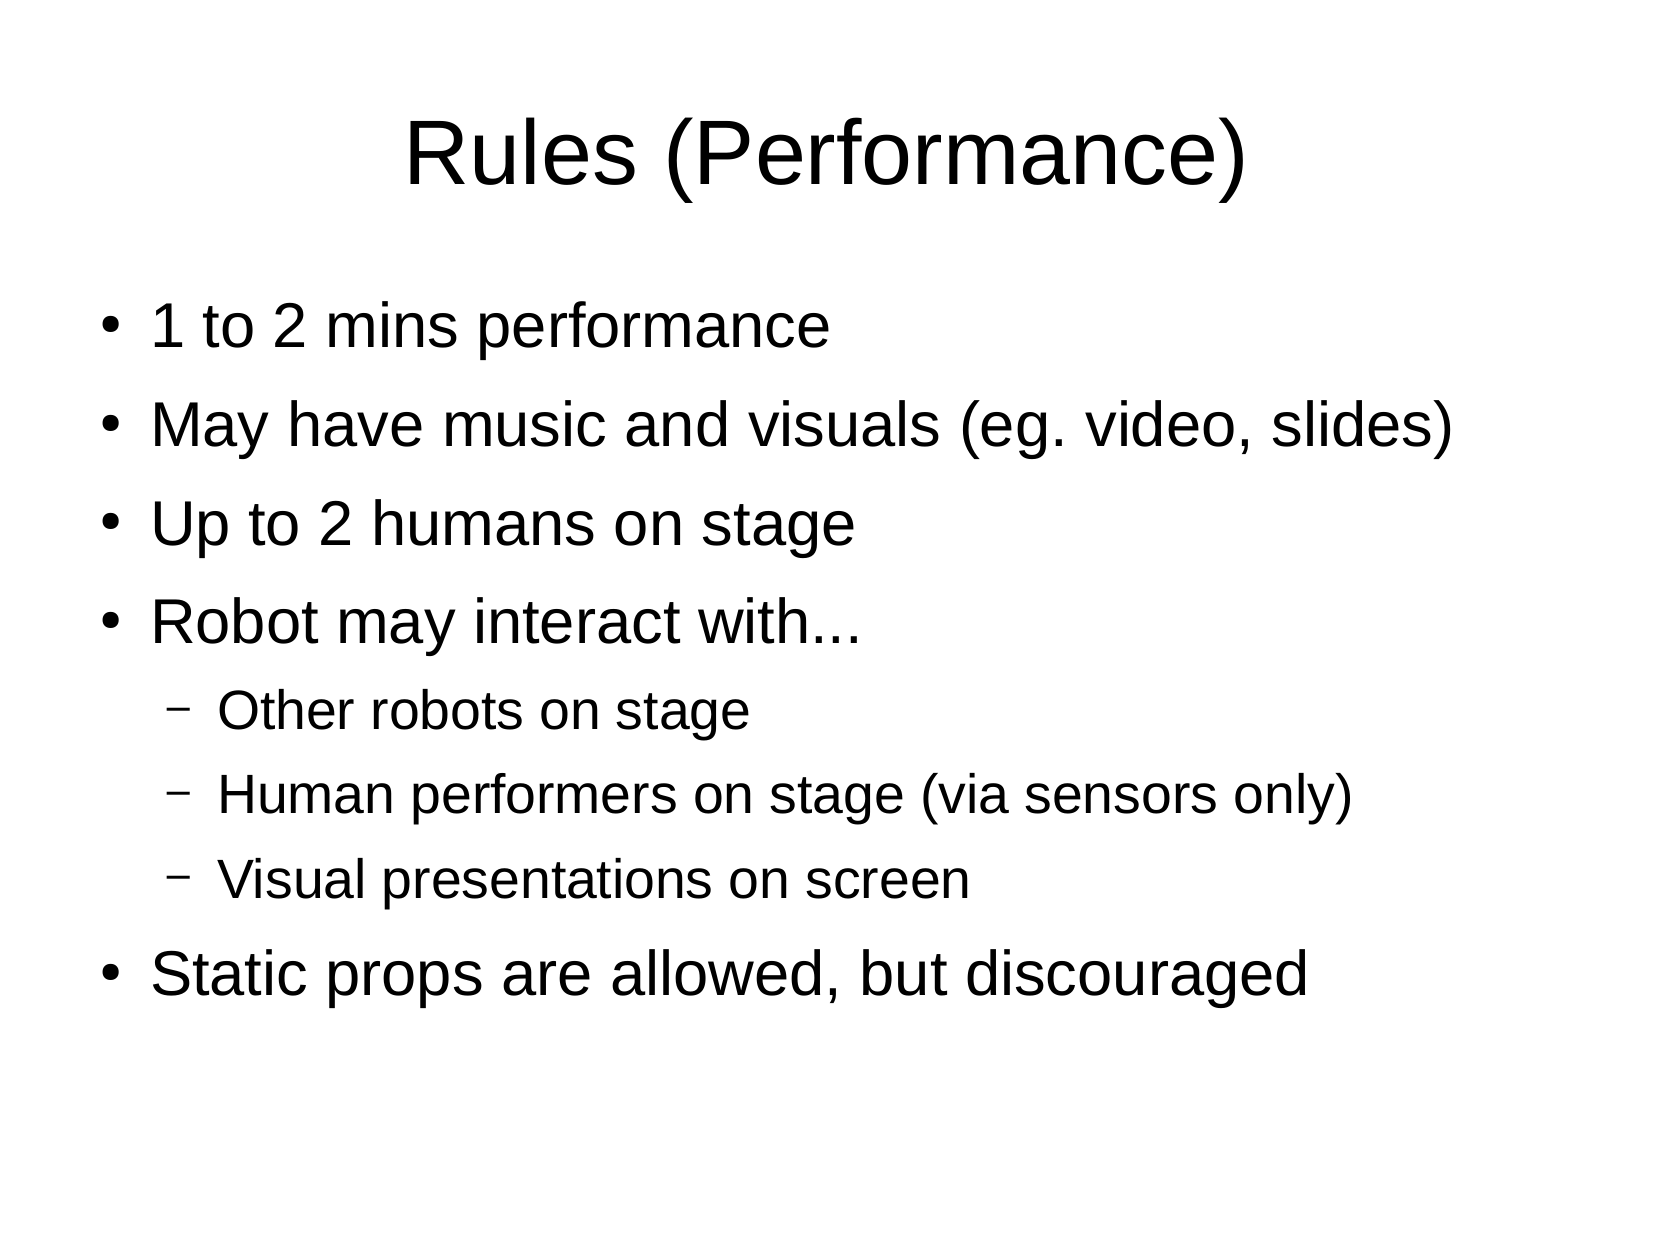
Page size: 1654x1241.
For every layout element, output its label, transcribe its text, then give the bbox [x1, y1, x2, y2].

title Rules (Performance) [82, 49, 1571, 257]
list 1 to 2 mins performance May have music and visuals (eg. video, slides) Up to 2 humans on stage Robot may interact with... Other robots on stage Human performers on stage (via sensors only) Visual presentations on screen Static props are allowed, but discouraged [82, 290, 1571, 1010]
